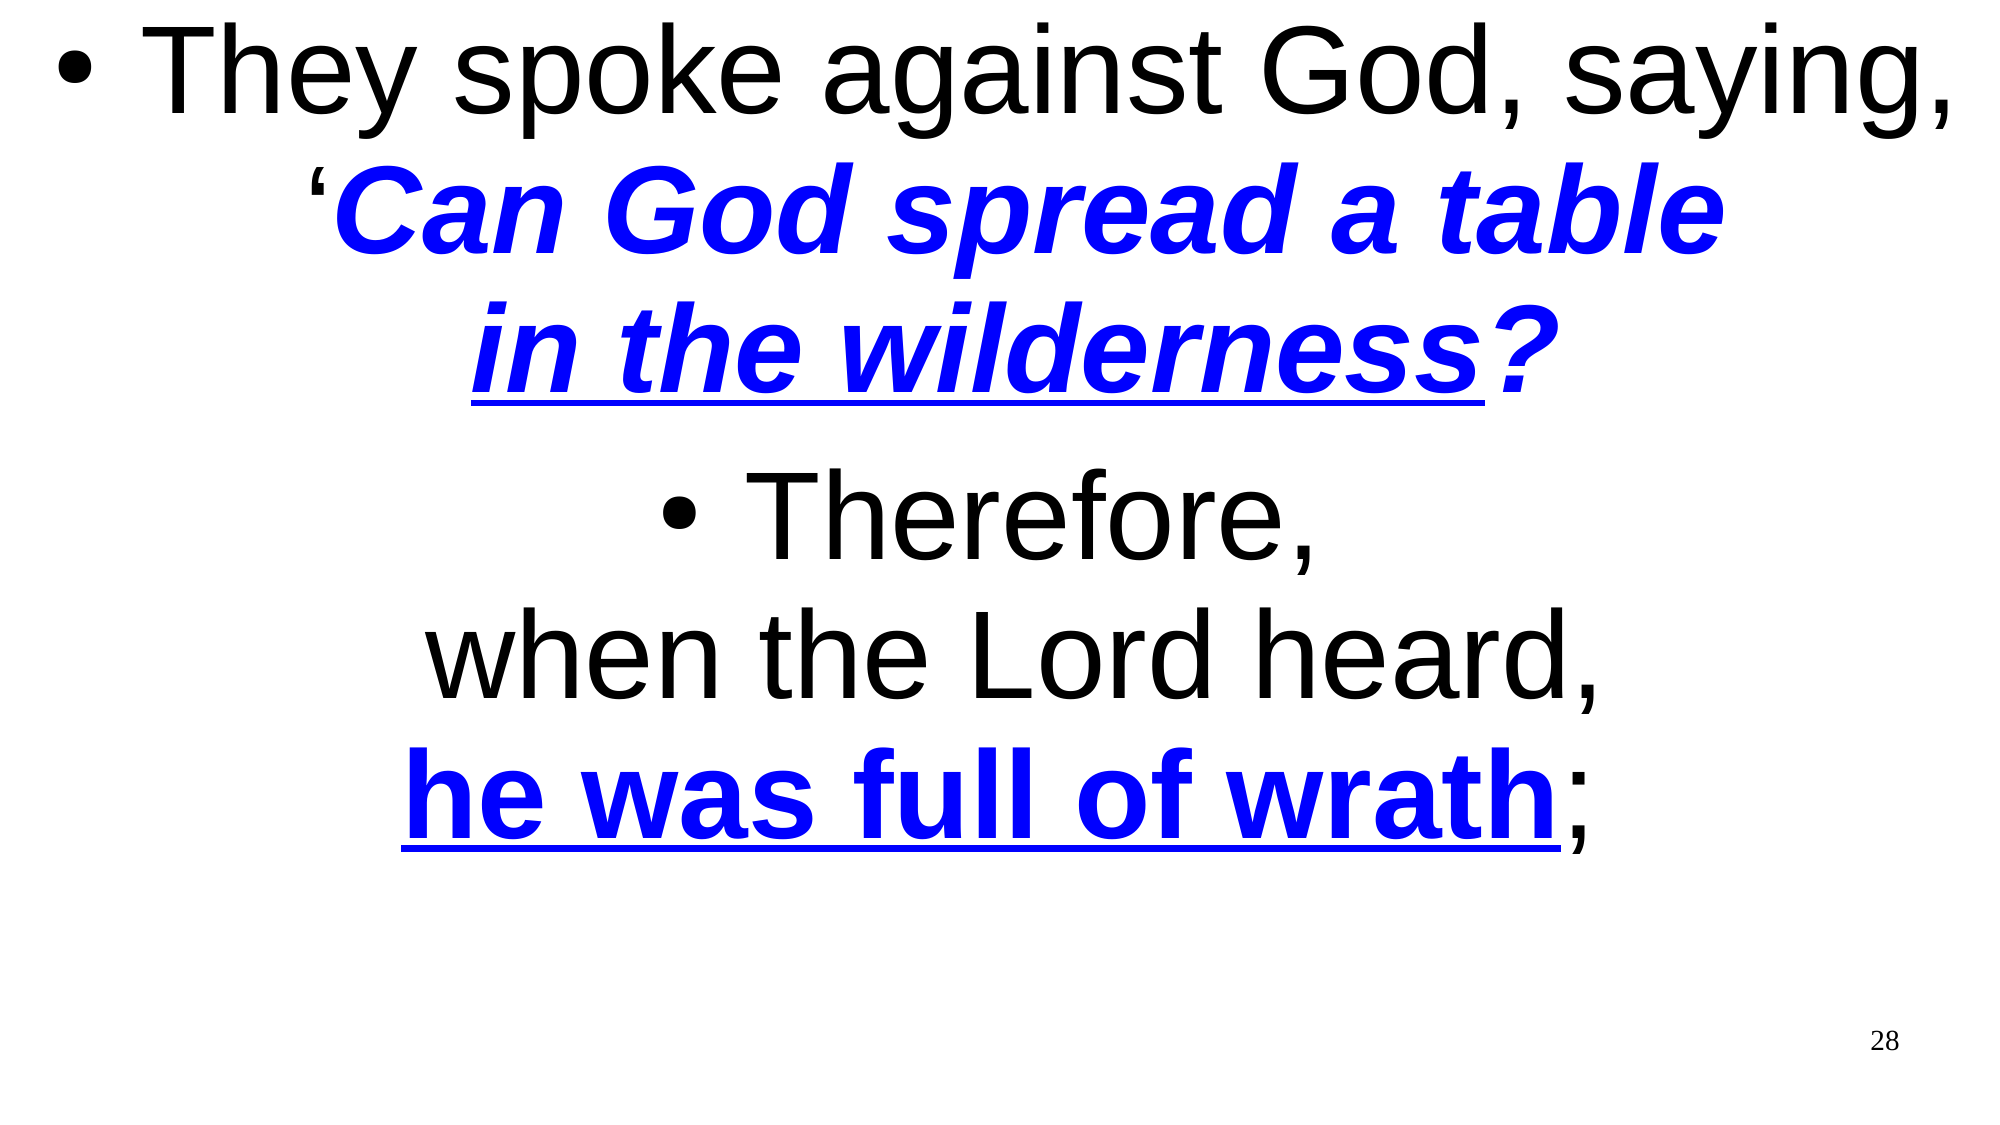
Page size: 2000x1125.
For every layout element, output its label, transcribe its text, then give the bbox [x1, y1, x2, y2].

list They spoke against God, saying, ‘Can God spread a table in the wilderness? Therefore, when the Lord heard, he was full of wrath; [0, 0, 1996, 1123]
